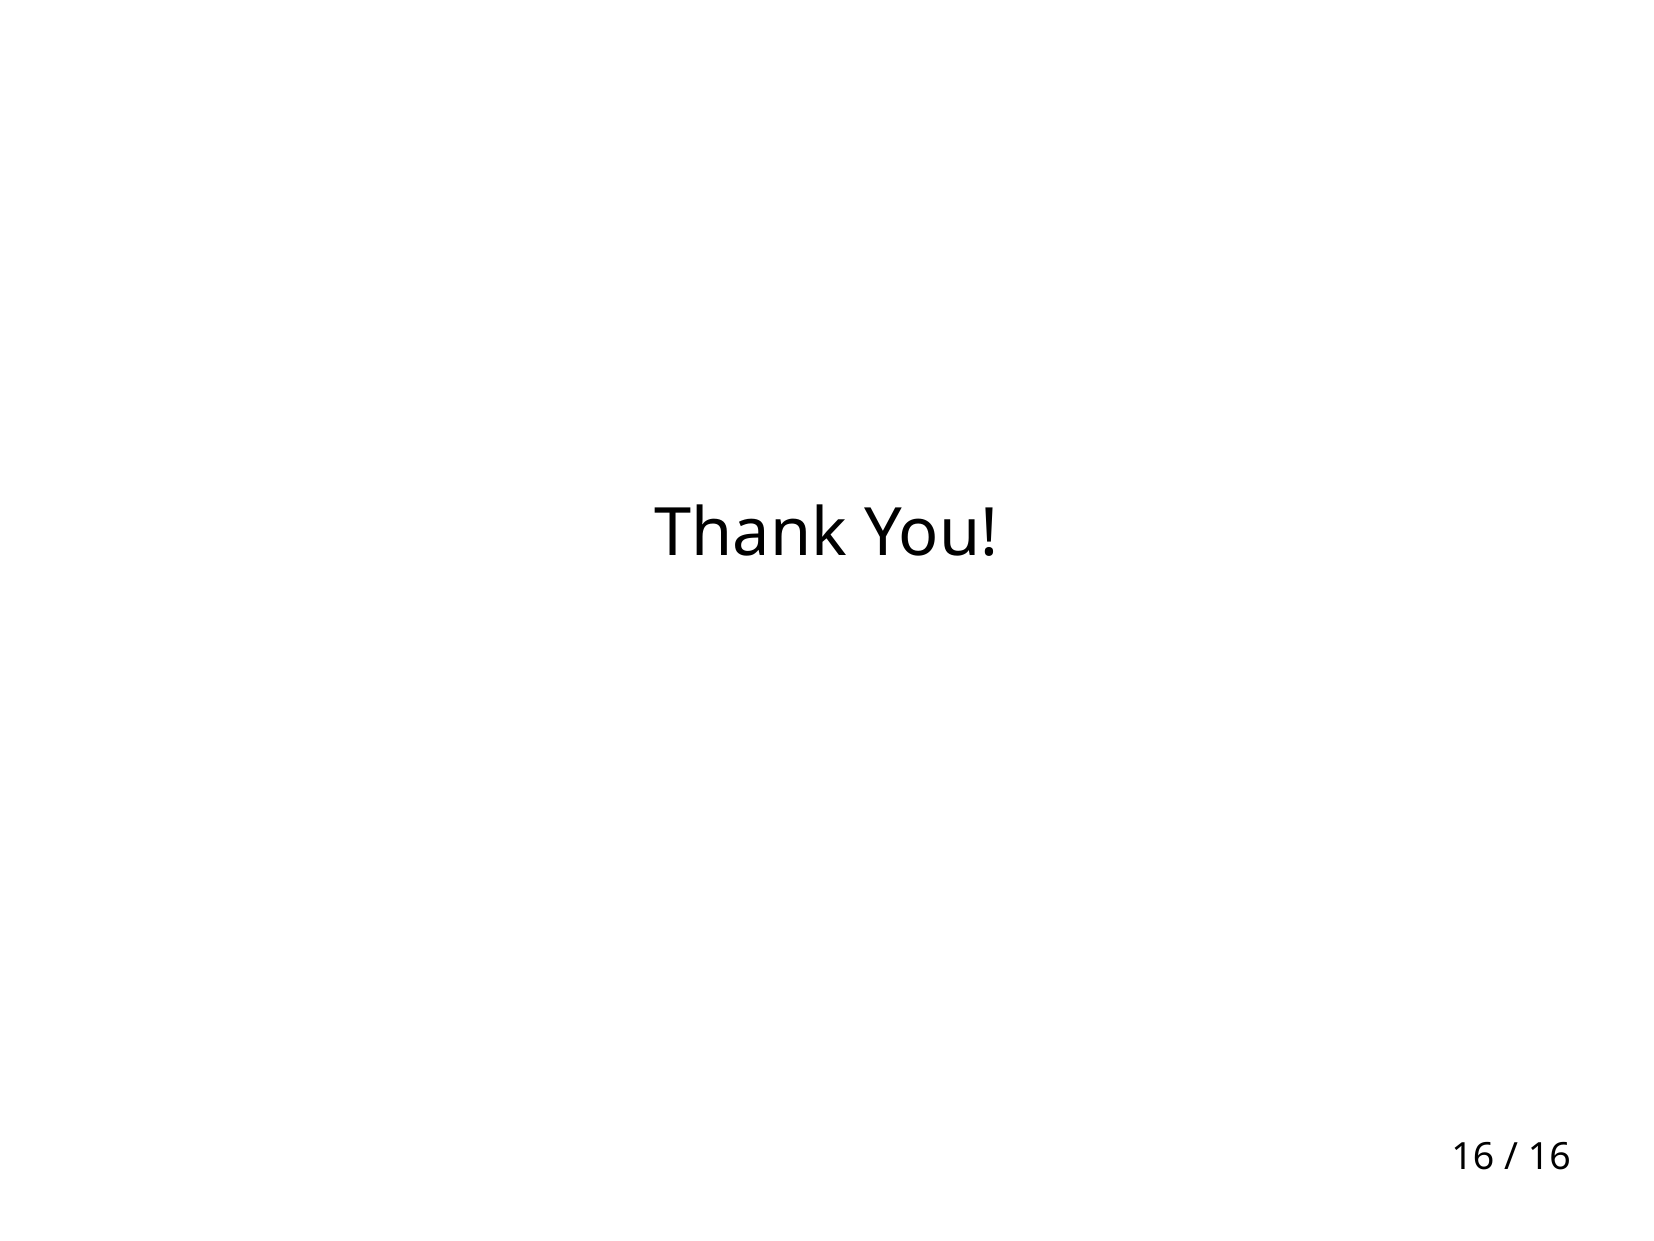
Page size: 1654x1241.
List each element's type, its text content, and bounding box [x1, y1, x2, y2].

subtitle Thank You! [82, 49, 1571, 1010]
